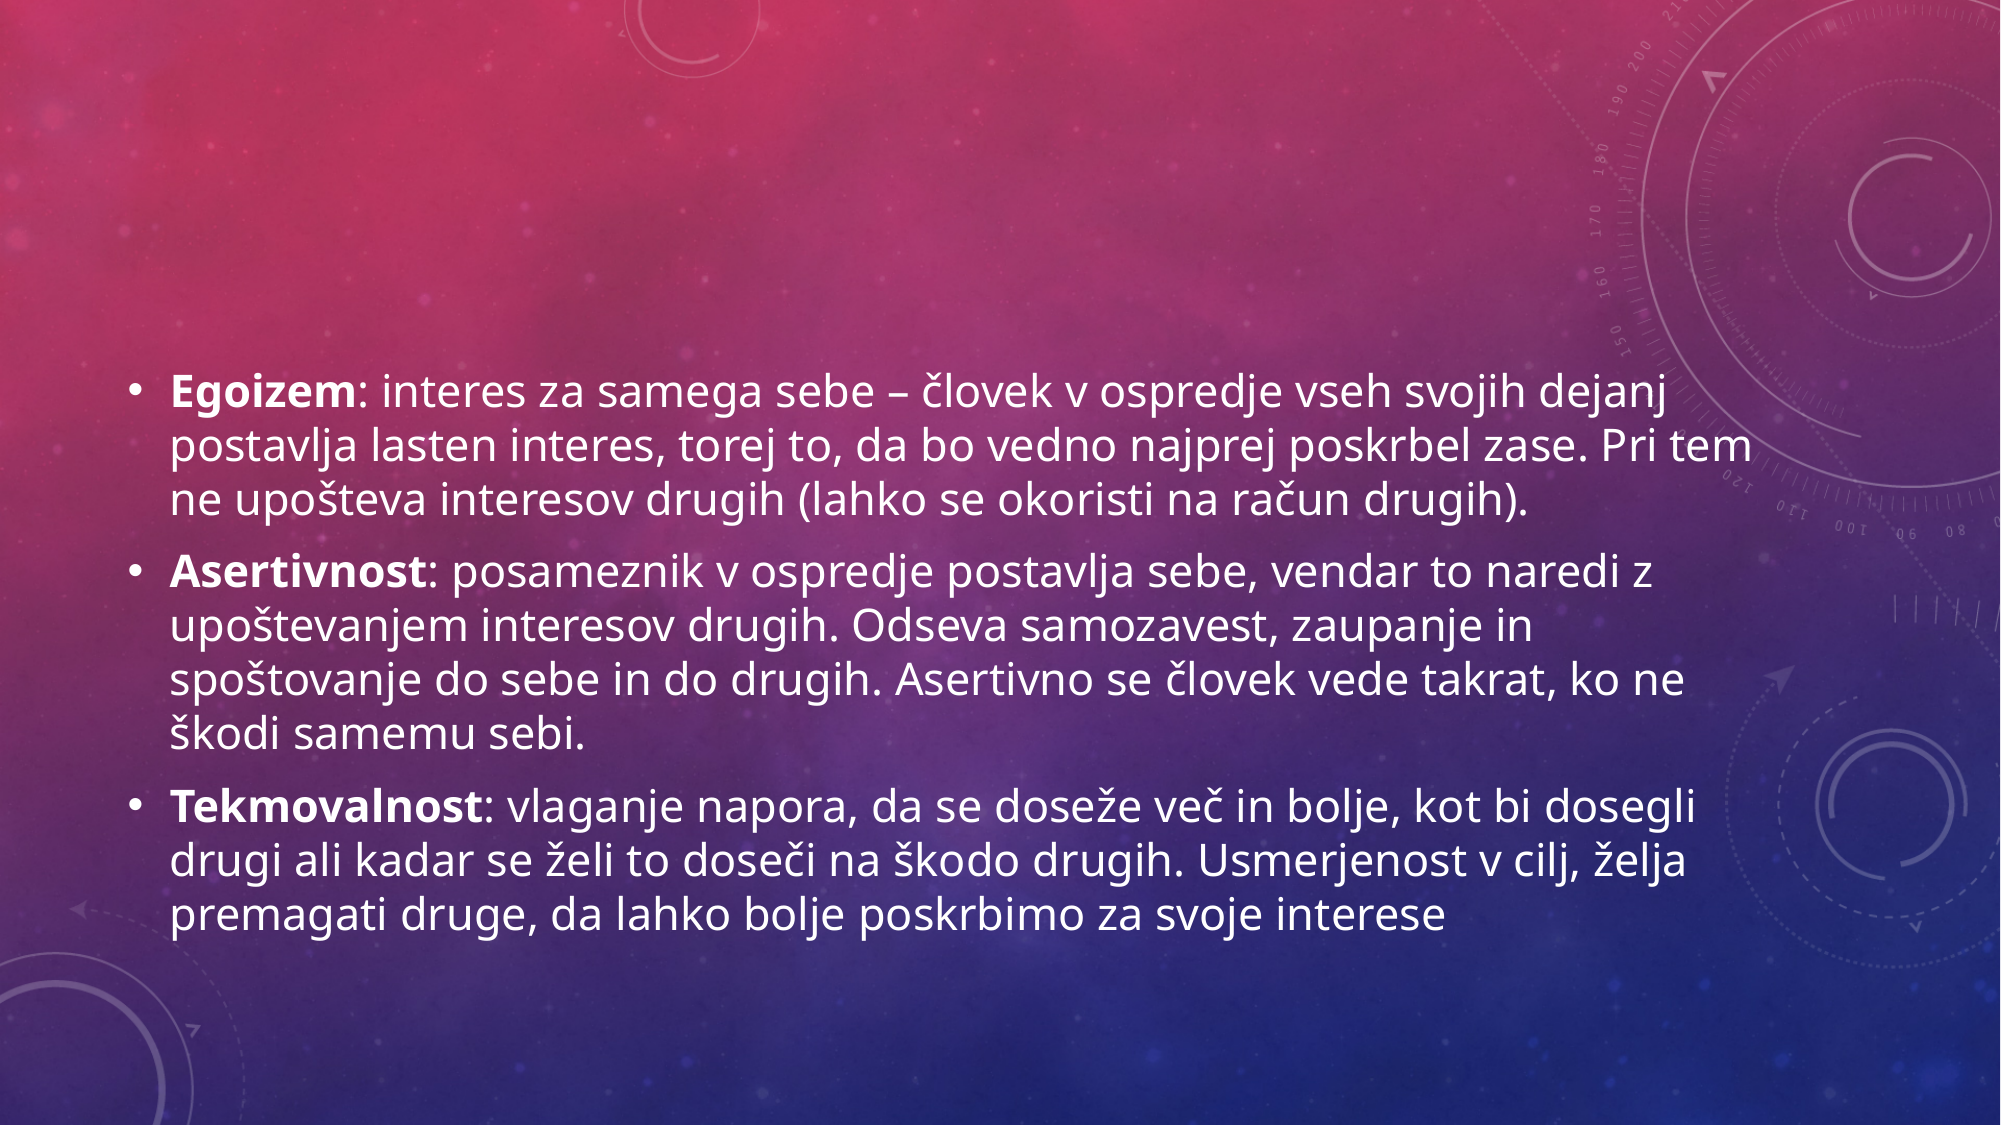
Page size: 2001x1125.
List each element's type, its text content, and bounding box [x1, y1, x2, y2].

list Egoizem: interes za samega sebe – človek v ospredje vseh svojih dejanj postavlja lasten interes, torej to, da bo vedno najprej poskrbel zase. Pri tem ne upošteva interesov drugih (lahko se okoristi na račun drugih). Asertivnost: posameznik v ospredje postavlja sebe, vendar to naredi z upoštevanjem interesov drugih. Odseva samozavest, zaupanje in spoštovanje do sebe in do drugih. Asertivno se človek vede takrat, ko ne škodi samemu sebi. Tekmovalnost: vlaganje napora, da se doseže več in bolje, kot bi dosegli drugi ali kadar se želi to doseči na škodo drugih. Usmerjenost v cilj, želja premagati druge, da lahko bolje poskrbimo za svoje interese [112, 351, 1775, 950]
picture [0, 0, 2001, 1125]
